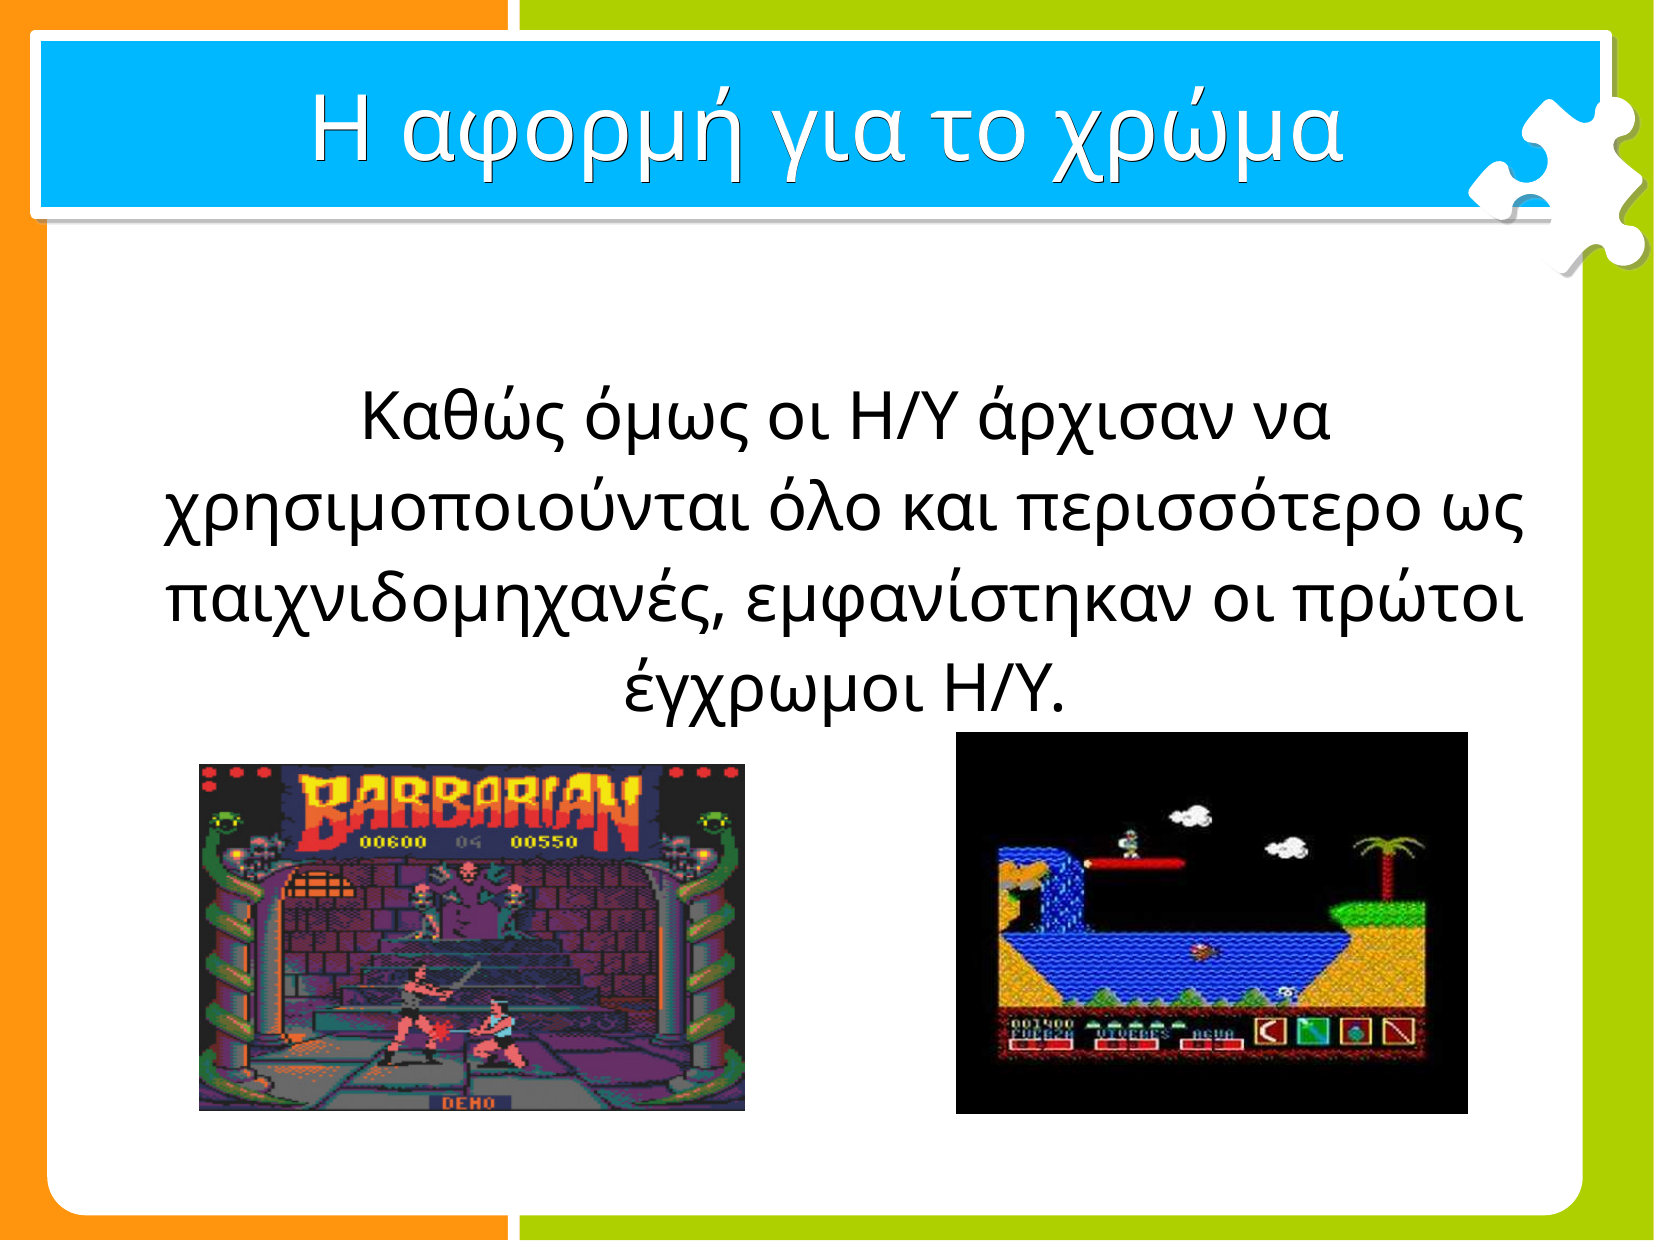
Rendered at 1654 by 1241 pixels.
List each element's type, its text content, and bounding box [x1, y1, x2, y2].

picture [199, 764, 745, 1111]
title Η αφορμή για το χρώμα [82, 49, 1571, 201]
list Καθώς όμως οι Η/Υ άρχισαν να χρησιμοποιούνται όλο και περισσότερο ως παιχνιδομηχανές, εμφανίστηκαν οι πρώτοι έγχρωμοι Η/Υ. [82, 248, 1538, 968]
picture [956, 732, 1468, 1114]
